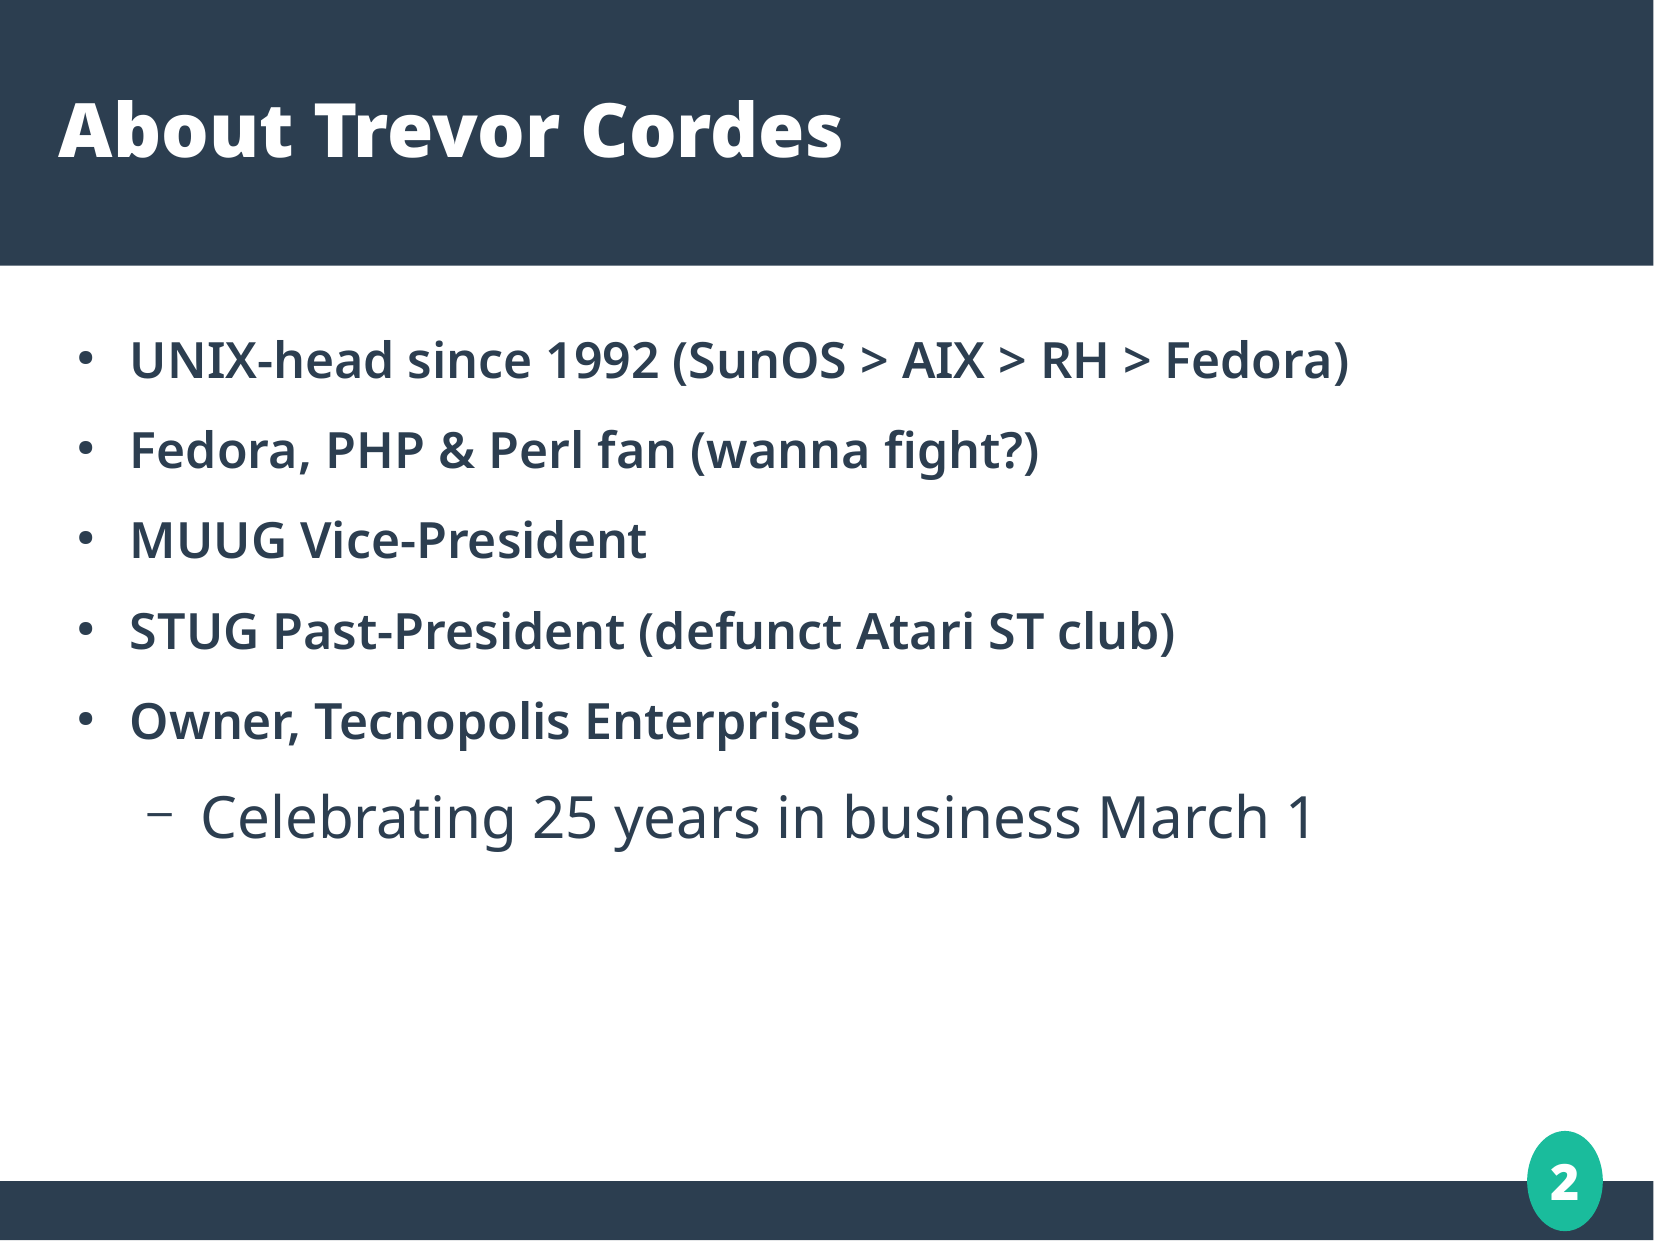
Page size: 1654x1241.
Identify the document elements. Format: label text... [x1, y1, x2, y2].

list UNIX-head since 1992 (SunOS > AIX > RH > Fedora) Fedora, PHP & Perl fan (wanna fight?) MUUG Vice-President STUG Past-President (defunct Atari ST club) Owner, Tecnopolis Enterprises Celebrating 25 years in business March 1 [59, 324, 1595, 1152]
title About Trevor Cordes [59, 49, 1595, 207]
